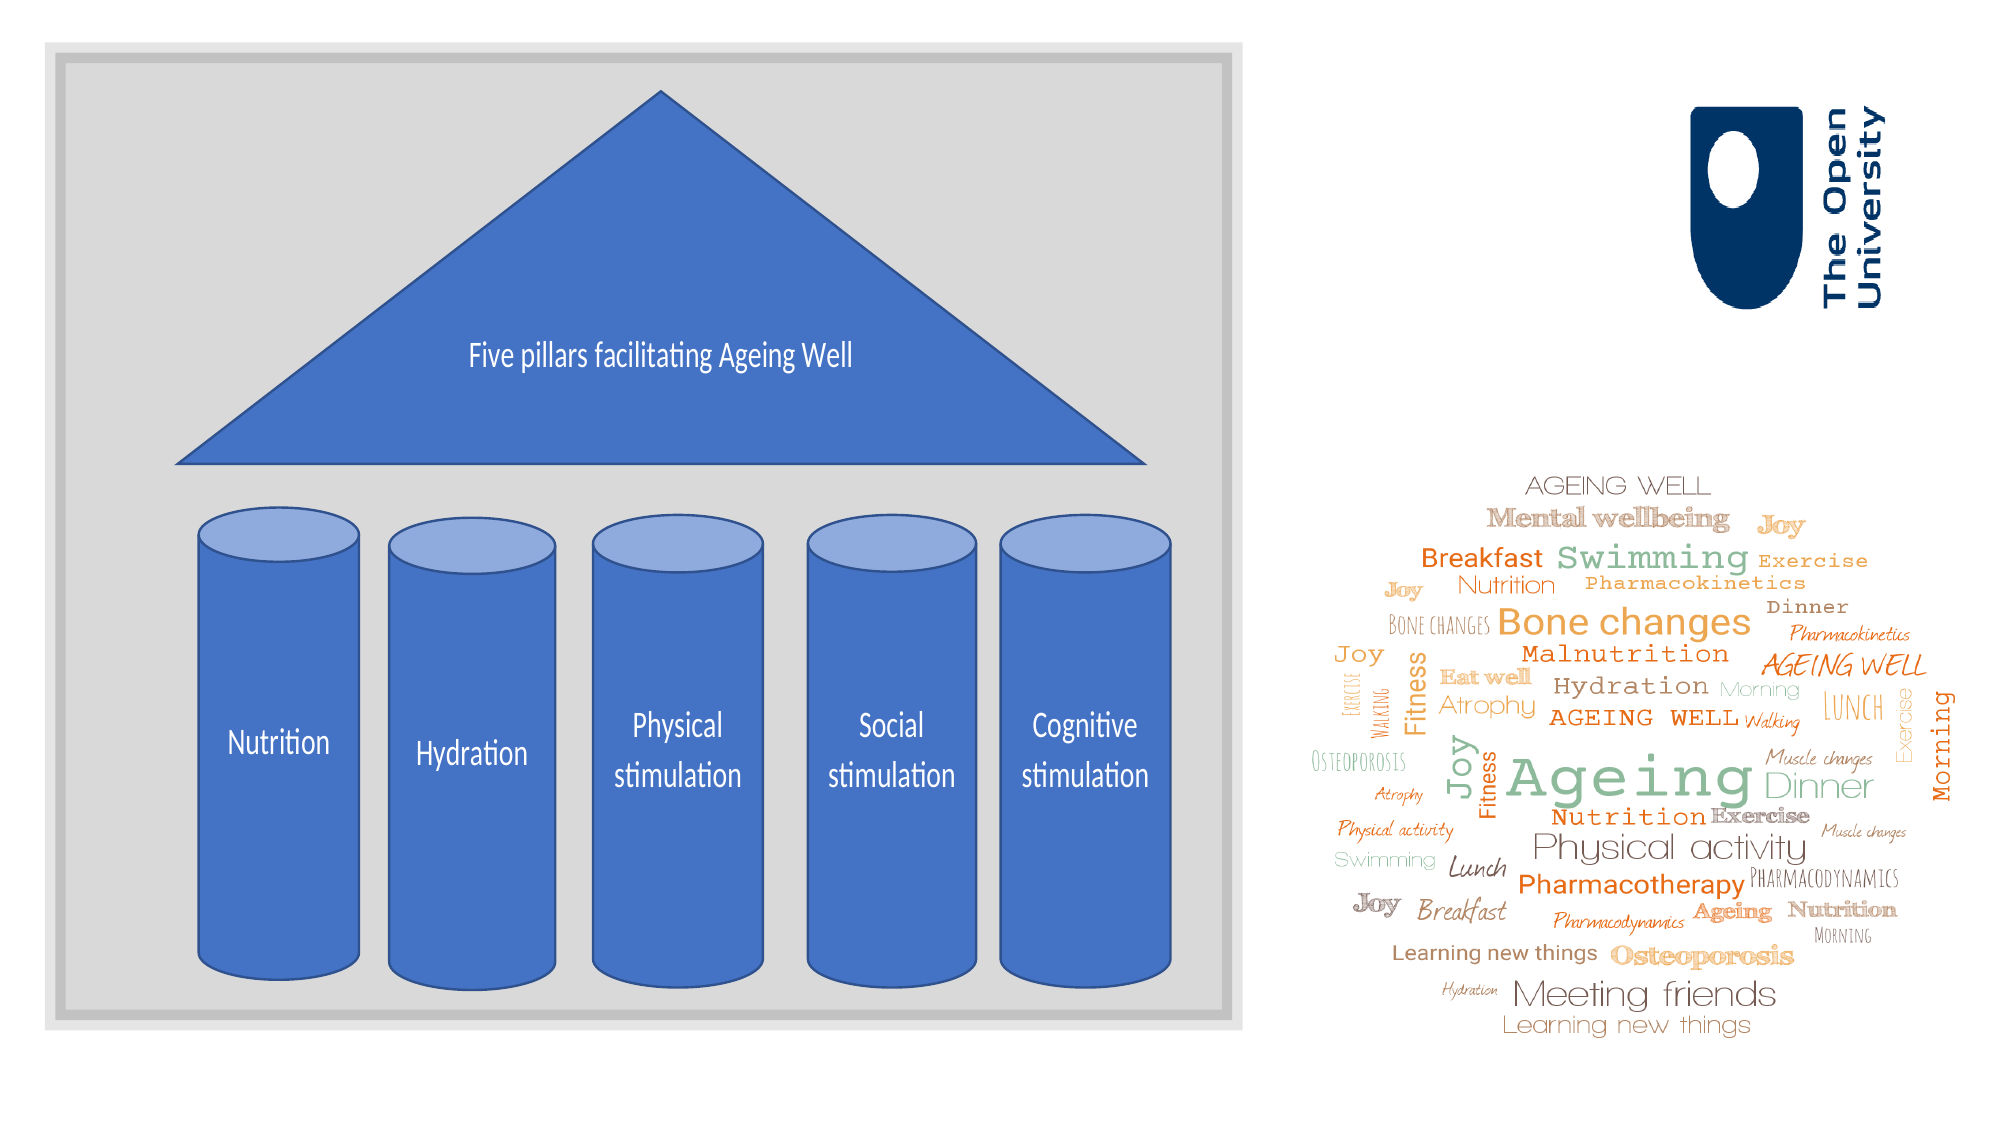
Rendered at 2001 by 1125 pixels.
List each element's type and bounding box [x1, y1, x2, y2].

picture [77, 85, 1214, 998]
picture [1282, 441, 1974, 1073]
text_box [55, 53, 1232, 1020]
picture [1689, 103, 1886, 313]
